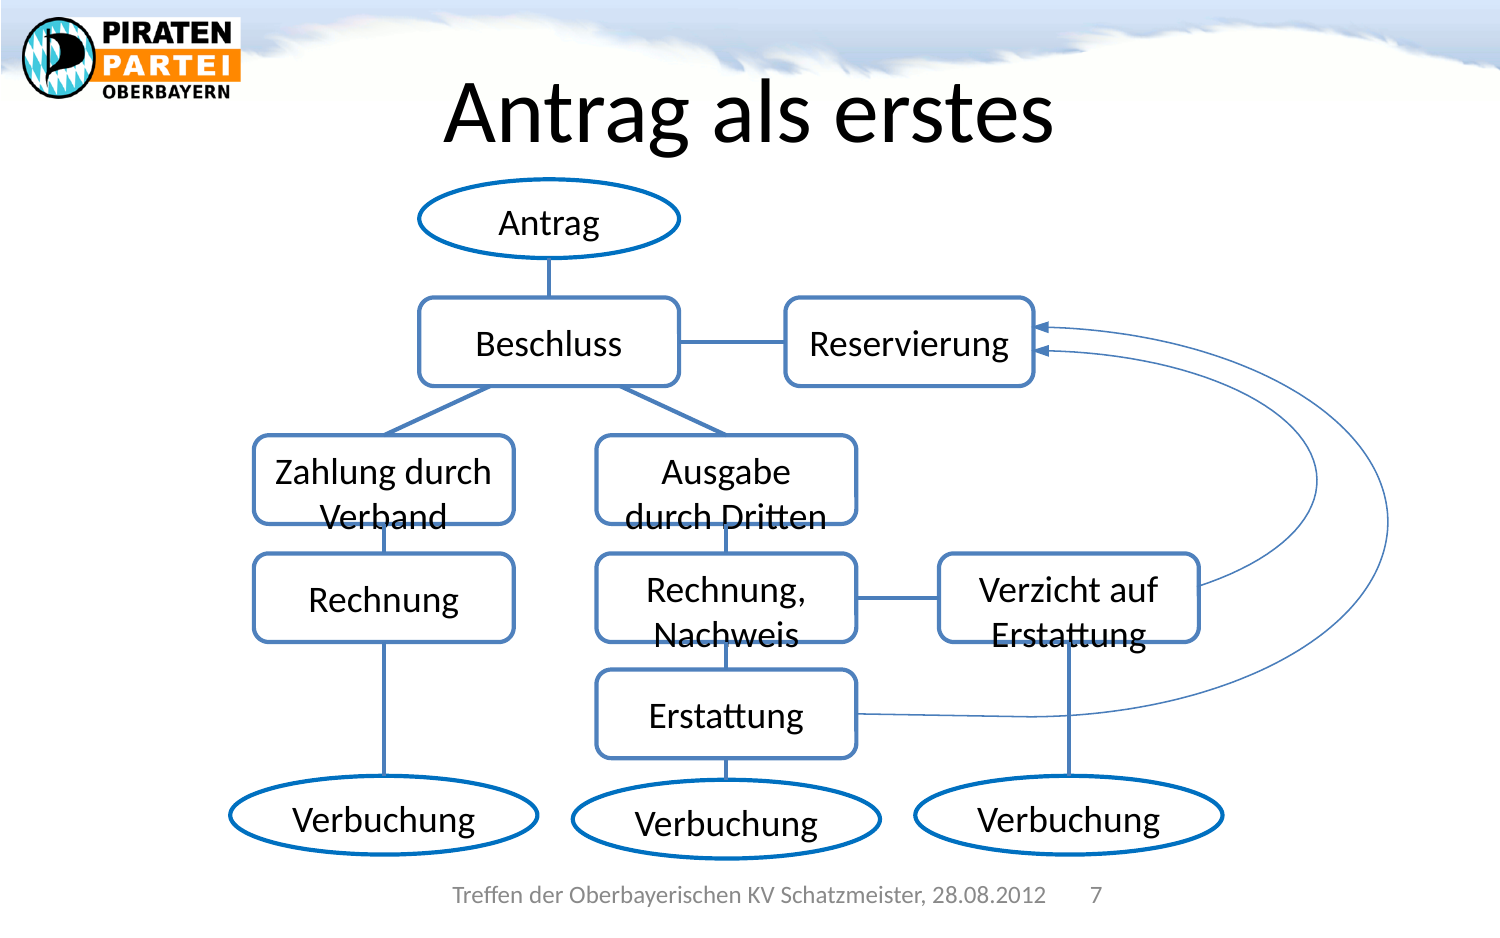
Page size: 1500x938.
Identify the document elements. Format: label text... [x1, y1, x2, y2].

text_box Rechnung [253, 553, 514, 643]
text_box Verbuchung [915, 775, 1223, 855]
text_box Beschluss [419, 297, 680, 387]
text_box [1074, 868, 1426, 919]
text_box Verzicht auf Erstattung [938, 553, 1199, 643]
text_box Treffen der Oberbayerischen KV Schatzmeister, 28.08.2012 [76, 868, 1074, 919]
text_box Erstattung [596, 669, 857, 759]
title Antrag als erstes [75, 37, 1426, 174]
text_box Zahlung durch Verband [253, 435, 514, 524]
text_box Verbuchung [572, 779, 880, 859]
text_box Ausgabe durch Dritten [596, 435, 857, 524]
text_box Rechnung, Nachweis [596, 553, 857, 643]
text_box Antrag [419, 179, 680, 259]
text_box Verbuchung [230, 775, 538, 855]
text_box Reservierung [785, 297, 1034, 387]
